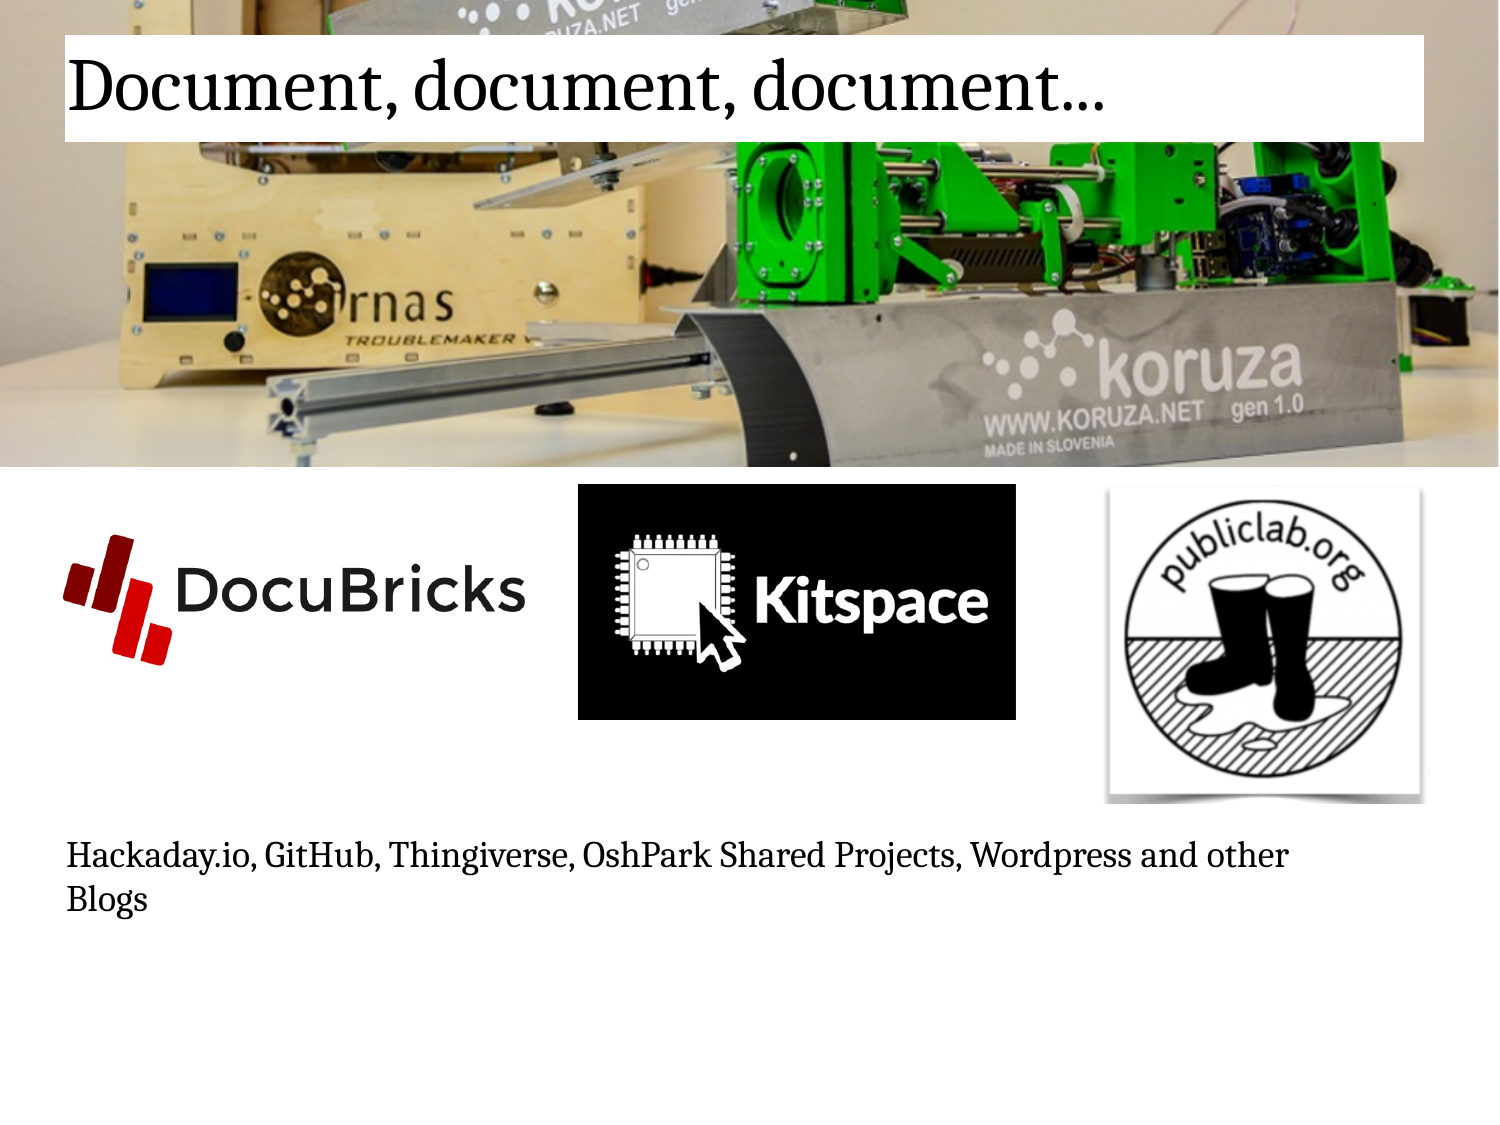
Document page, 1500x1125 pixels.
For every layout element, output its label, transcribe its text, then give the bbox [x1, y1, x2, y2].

text_box Hackaday.io, GitHub, Thingiverse, OshPark Shared Projects, Wordpress and other Blogs [51, 826, 1382, 929]
text_box [65, 35, 1424, 142]
text_box Document, document, document... [52, 35, 1395, 138]
picture [16, 484, 1016, 720]
picture [0, 0, 1500, 467]
picture [1098, 480, 1430, 804]
